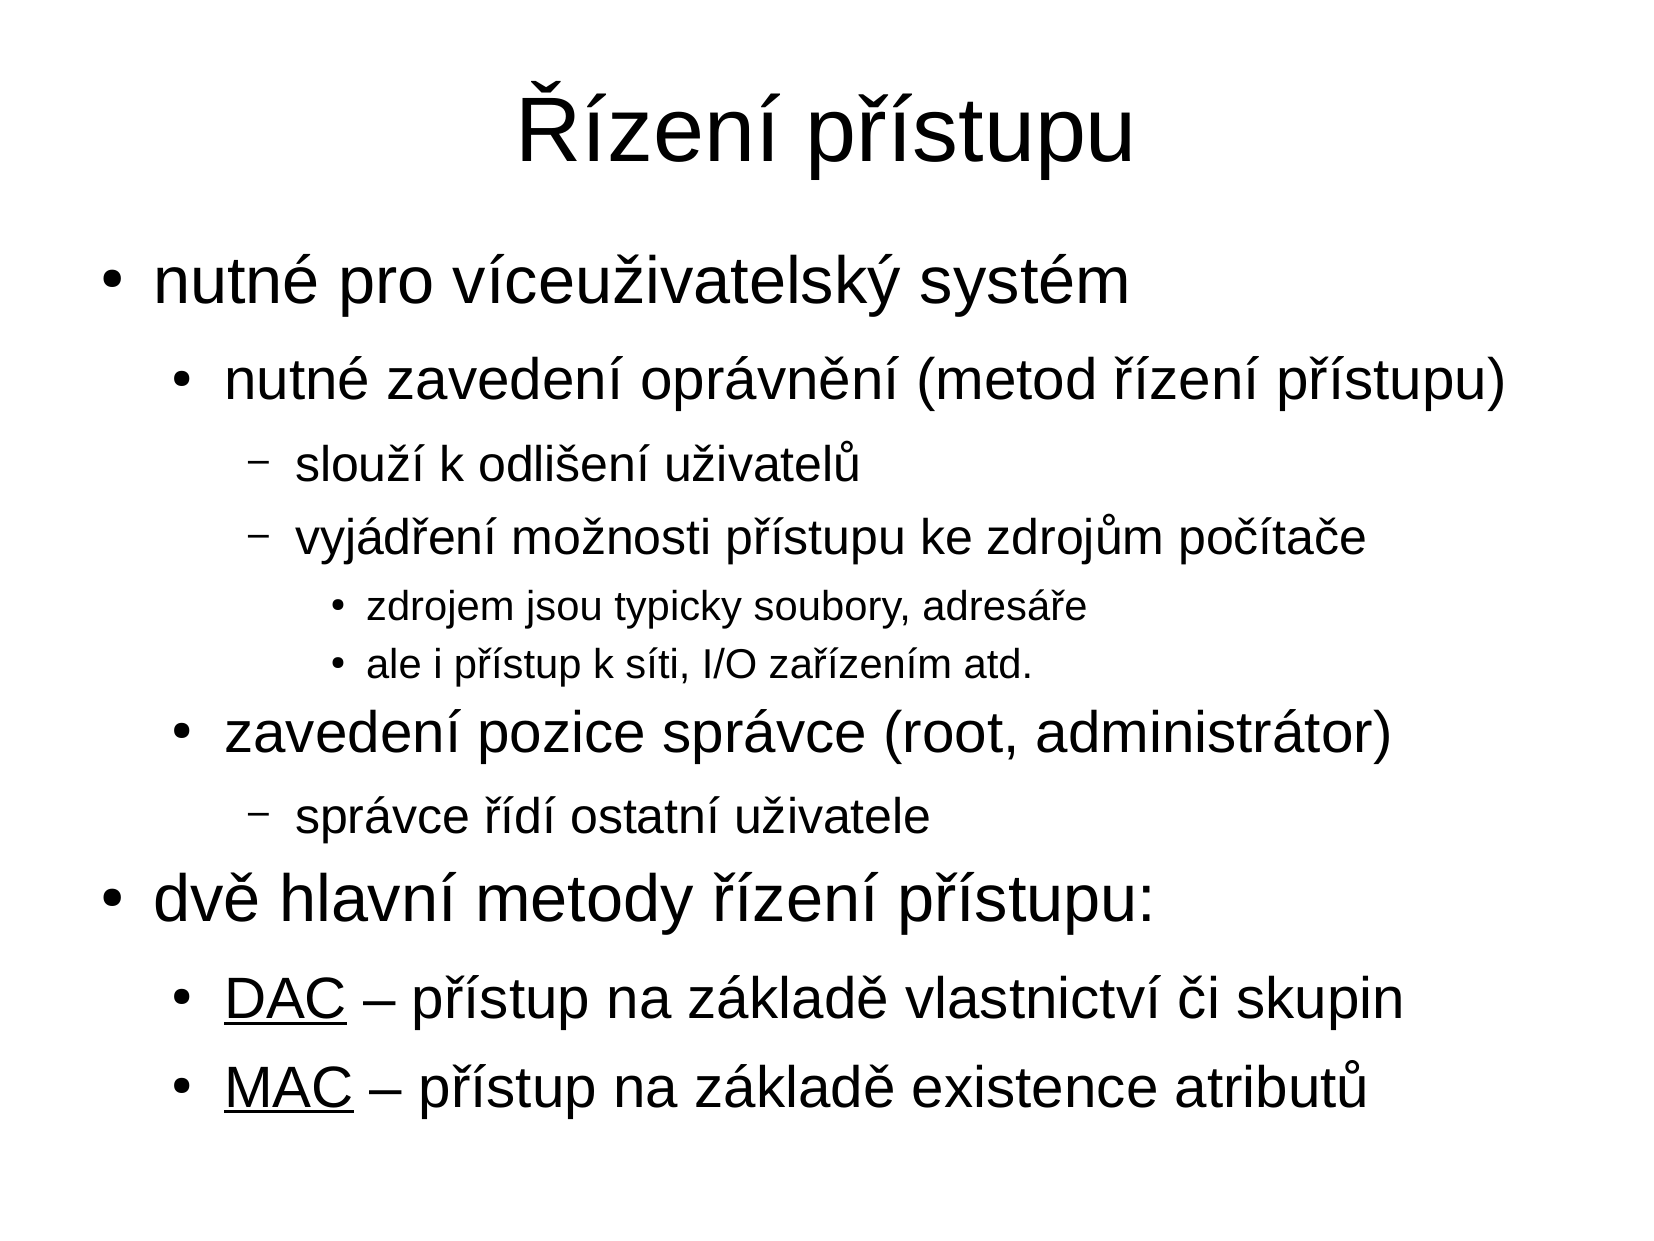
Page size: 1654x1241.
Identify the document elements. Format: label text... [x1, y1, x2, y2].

title Řízení přístupu [82, 33, 1571, 226]
list nutné pro víceuživatelský systém nutné zavedení oprávnění (metod řízení přístupu) slouží k odlišení uživatelů vyjádření možnosti přístupu ke zdrojům počítače zdrojem jsou typicky soubory, adresáře ale i přístup k síti, I/O zařízením atd. zavedení pozice správce (root, administrátor) správce řídí ostatní uživatele dvě hlavní metody řízení přístupu: DAC – přístup na základě vlastnictví či skupin MAC – přístup na základě existence atributů [82, 242, 1571, 1120]
